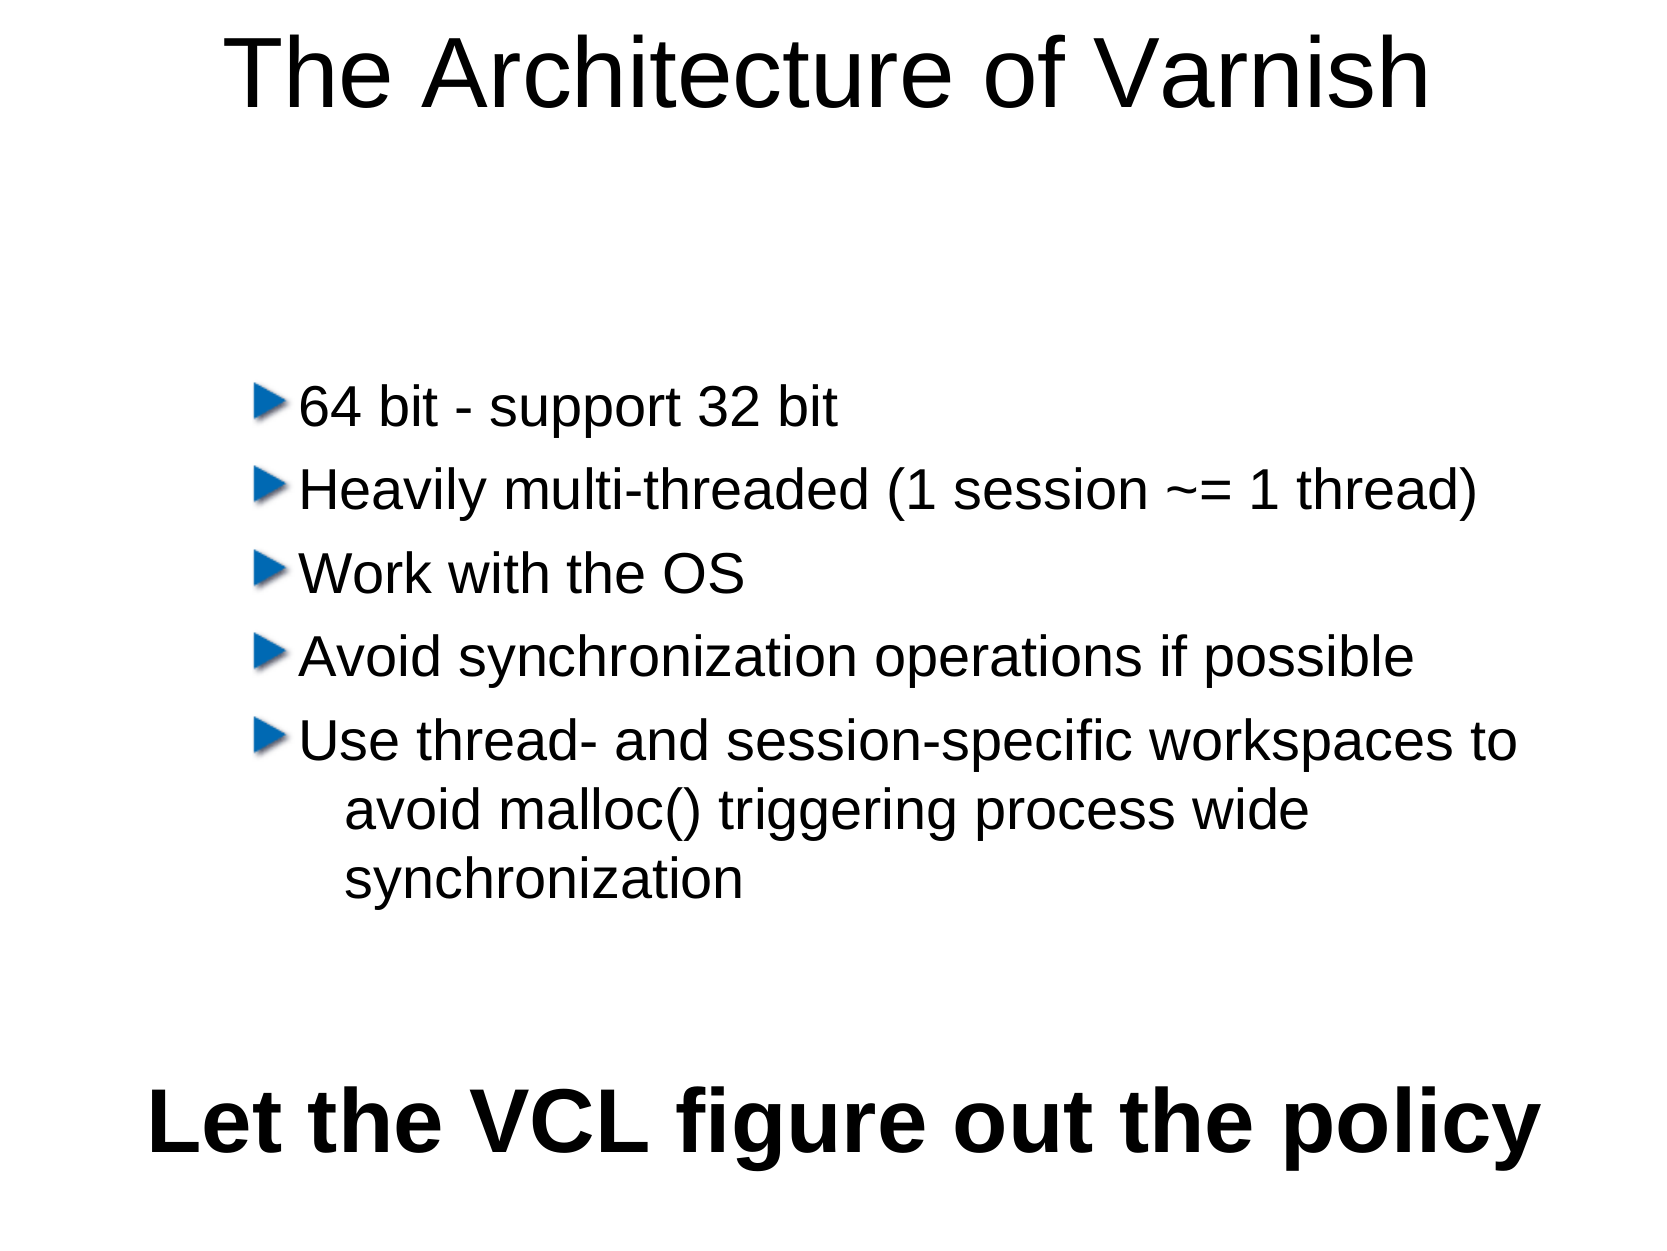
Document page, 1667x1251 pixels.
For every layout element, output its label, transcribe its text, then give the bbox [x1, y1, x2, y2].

list 64 bit - support 32 bit Heavily multi-threaded (1 session ~= 1 thread) Work with the OS Avoid synchronization operations if possible Use thread- and session-specific workspaces to avoid malloc() triggering process wide synchronization Let the VCL figure out the policy [88, 360, 1595, 1187]
title The Architecture of Varnish [119, 0, 1536, 224]
